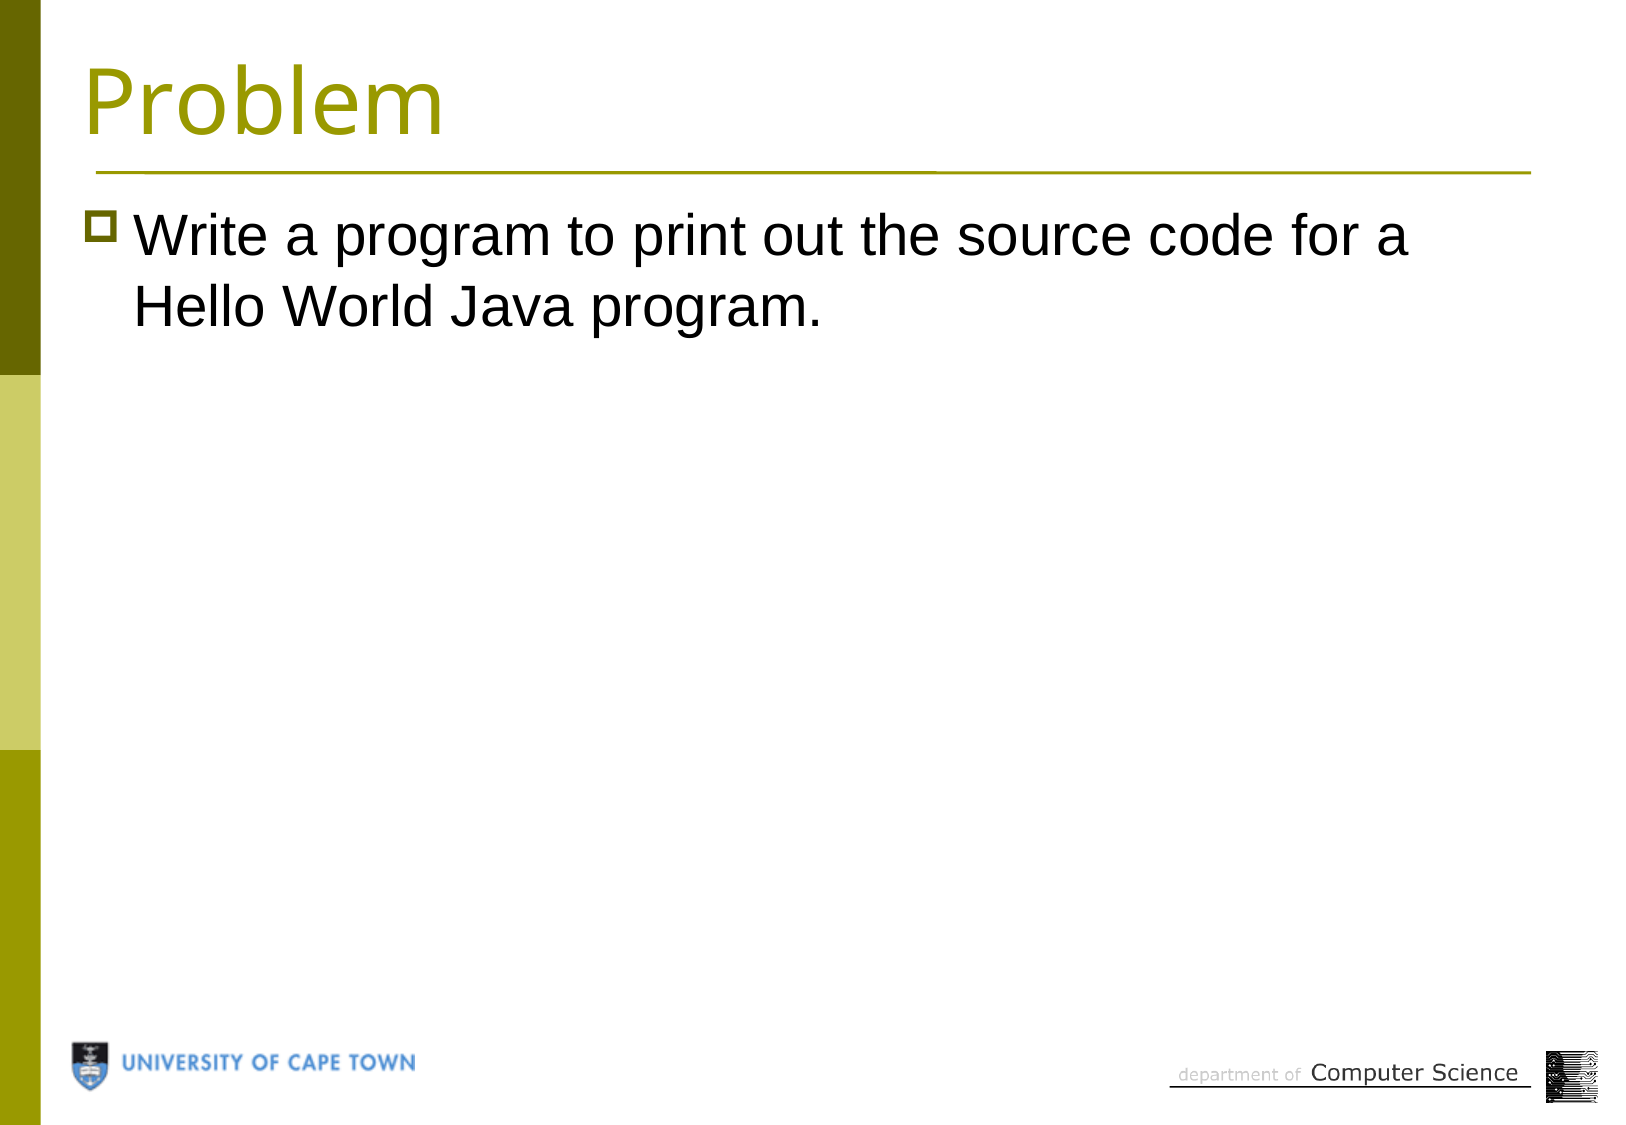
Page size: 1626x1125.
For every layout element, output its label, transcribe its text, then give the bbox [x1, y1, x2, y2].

picture [61, 1024, 415, 1103]
picture [1169, 1043, 1532, 1091]
title Problem [81, 52, 1543, 164]
picture [1546, 1051, 1598, 1103]
text_box Write a program to print out the source code for a Hello World Java program. [81, 196, 1543, 990]
